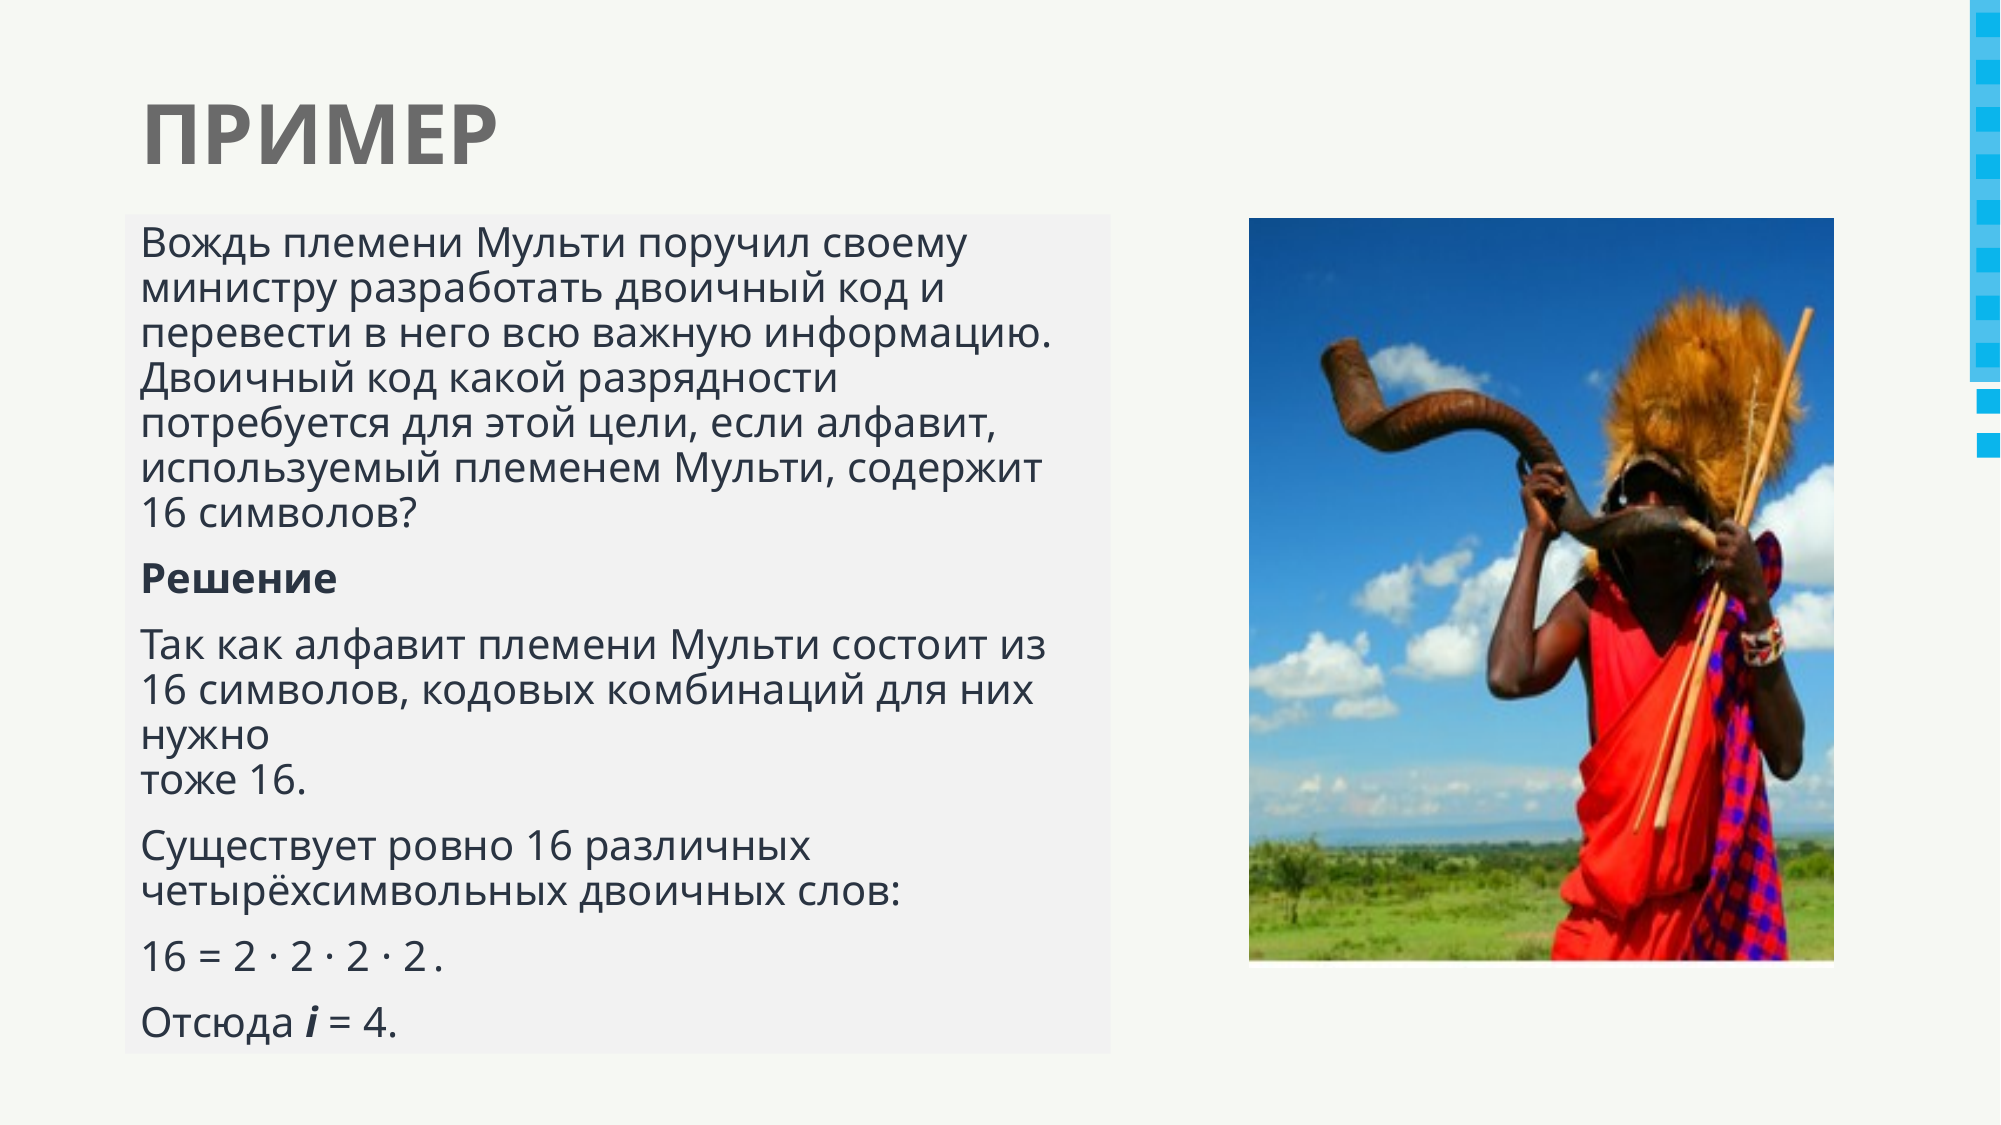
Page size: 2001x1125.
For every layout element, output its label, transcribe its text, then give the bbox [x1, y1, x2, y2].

picture [1249, 218, 1834, 968]
title ПРИМЕР [125, 29, 1111, 214]
list Вождь племени Мульти поручил своему министру разработать двоичный код и перевести в него всю важную информацию. Двоичный код какой разрядности потребуется для этой цели, если алфавит, используемый племенем Мульти, содержит 16 символов? Решение Так как алфавит племени Мульти состоит из 16 символов, кодовых комбинаций для них нужно тоже 16. Существует ровно 16 различных четырёхсимвольных двоичных слов: 16 = 2 · 2 · 2 · 2 . Отсюда i = 4. [125, 214, 1111, 964]
